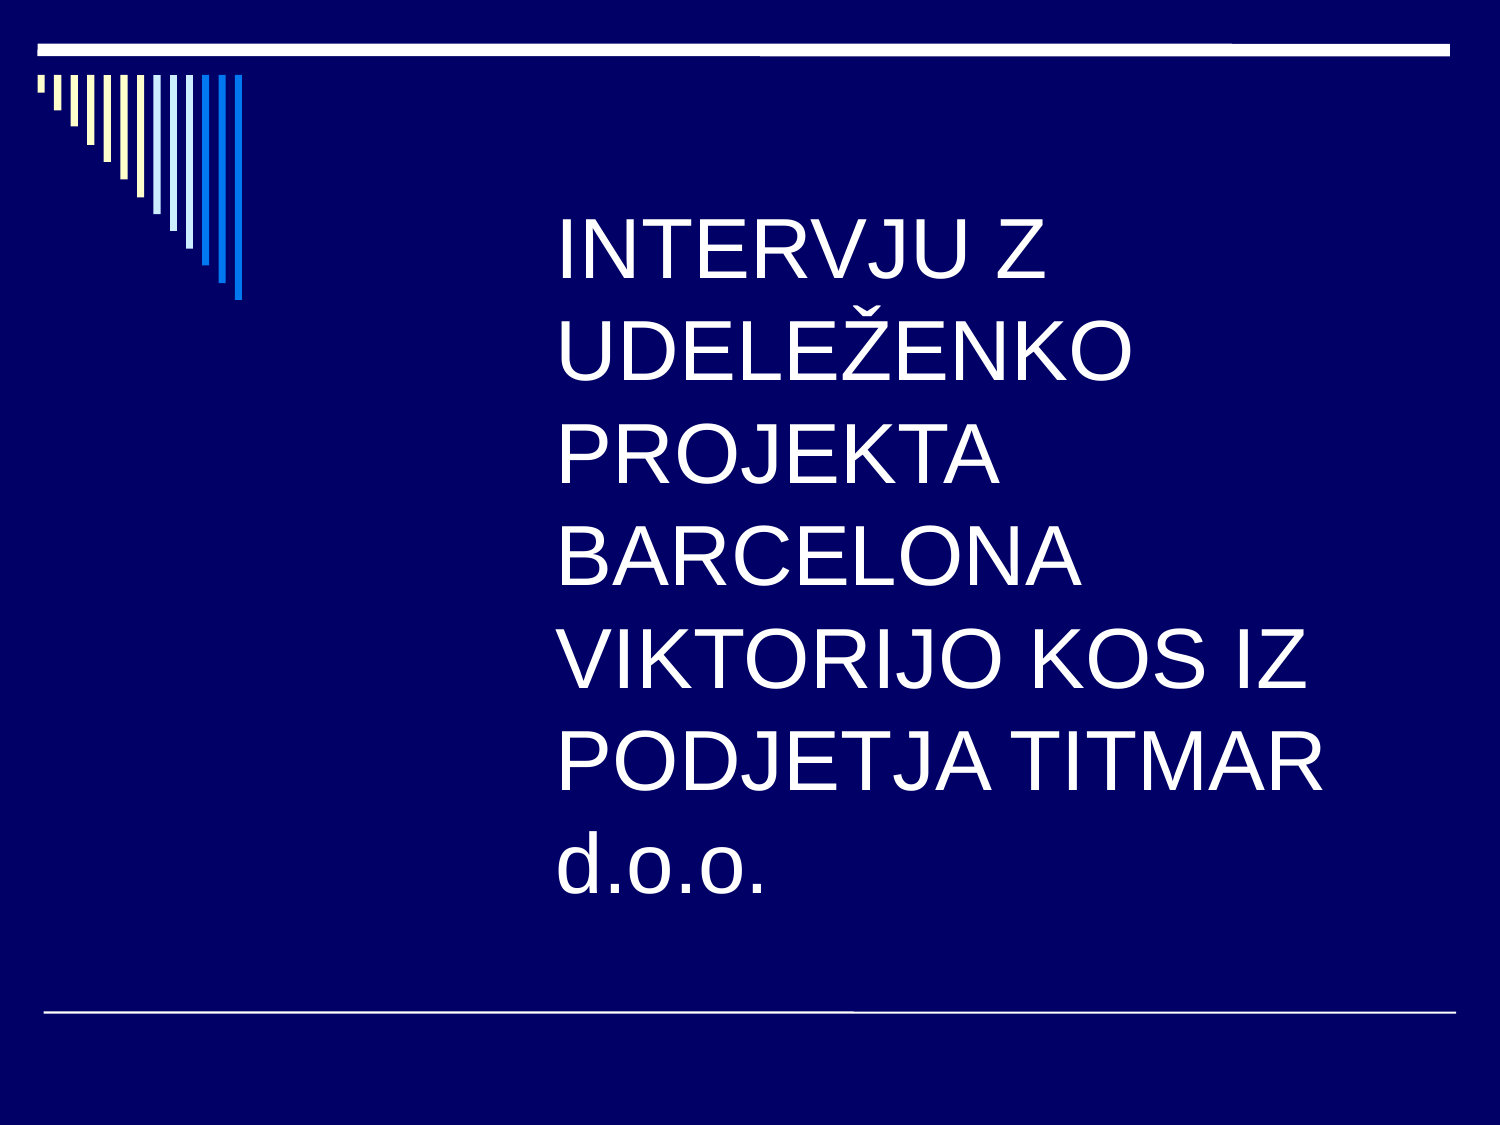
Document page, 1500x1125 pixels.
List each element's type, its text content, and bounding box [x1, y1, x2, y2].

title INTERVJU Z UDELEŽENKO PROJEKTA BARCELONA VIKTORIJO KOS IZ PODJETJA TITMAR d.o.o. [540, 361, 1500, 742]
